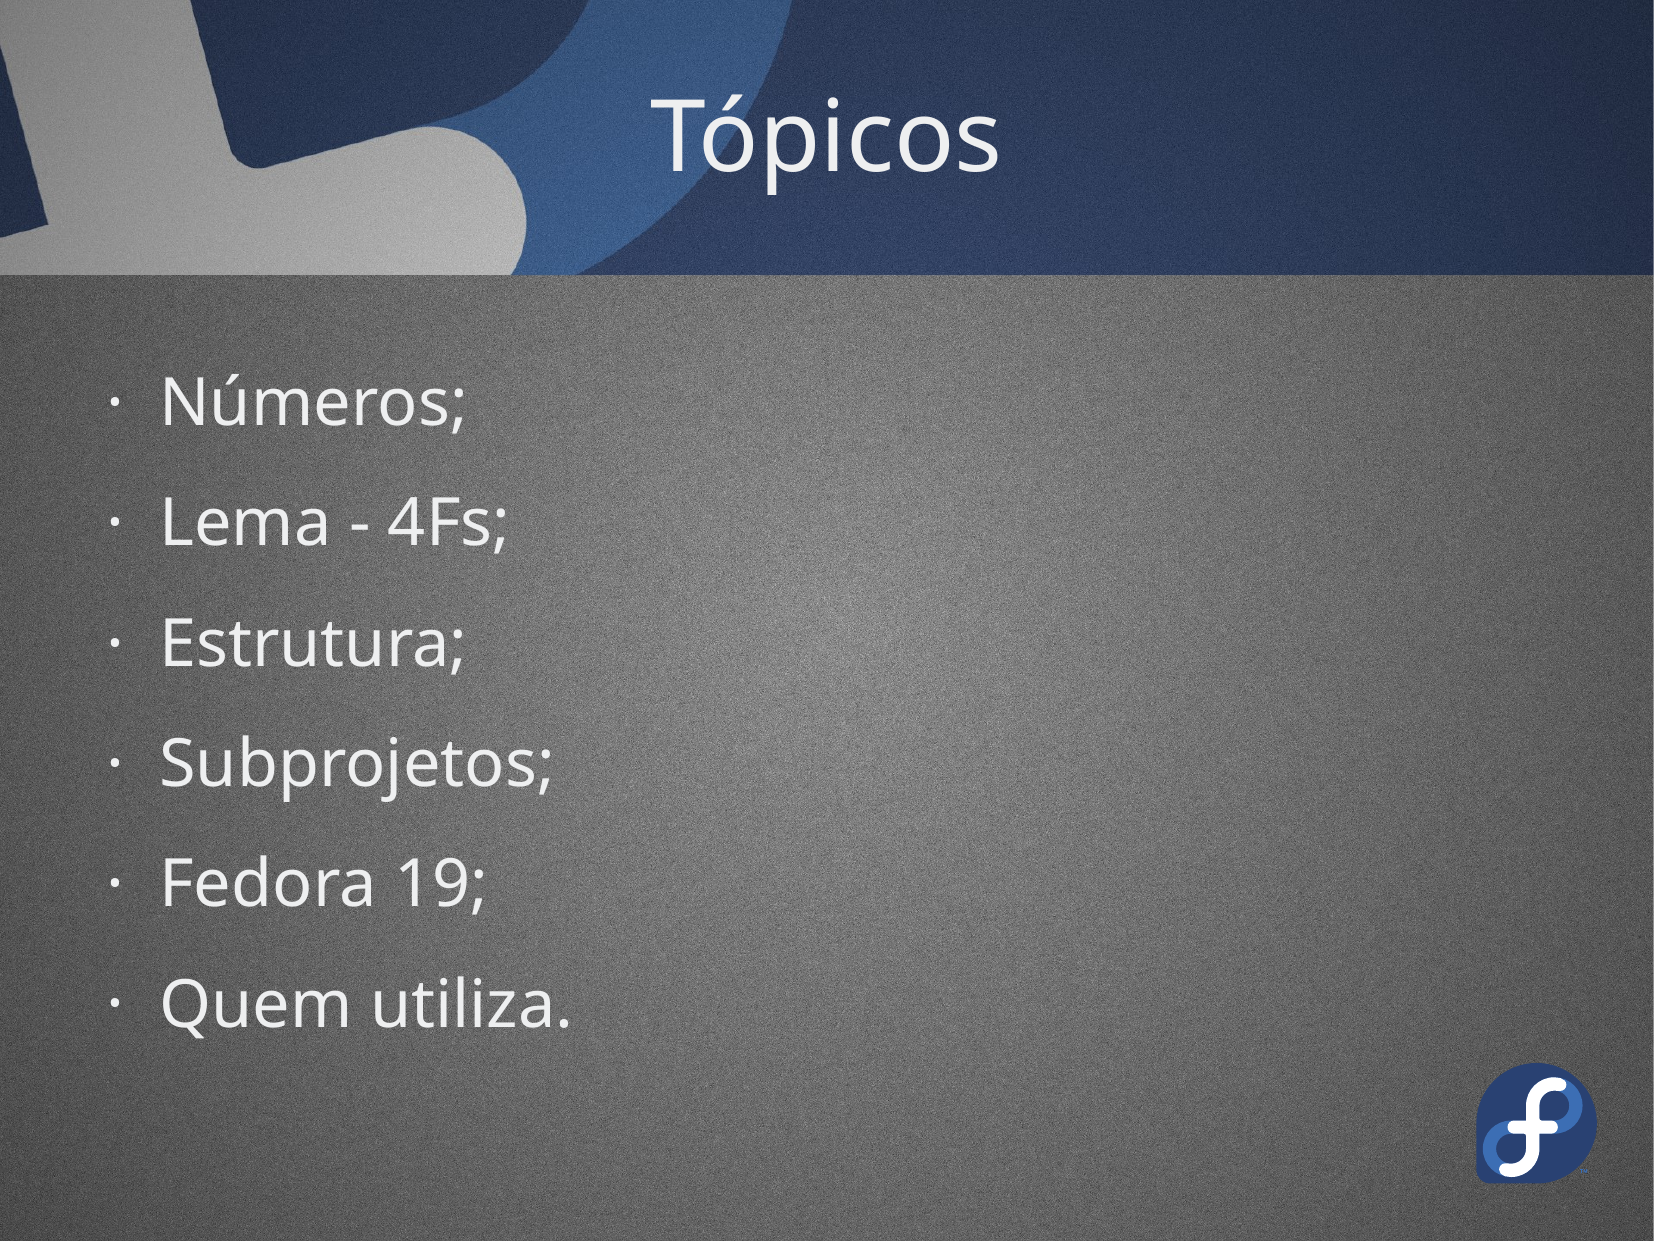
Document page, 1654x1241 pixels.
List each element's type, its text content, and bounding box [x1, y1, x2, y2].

title Tópicos [88, 29, 1565, 237]
list Números; Lema - 4Fs; Estrutura; Subprojetos; Fedora 19; Quem utiliza. [88, 354, 1565, 1063]
picture [0, 0, 1654, 1241]
